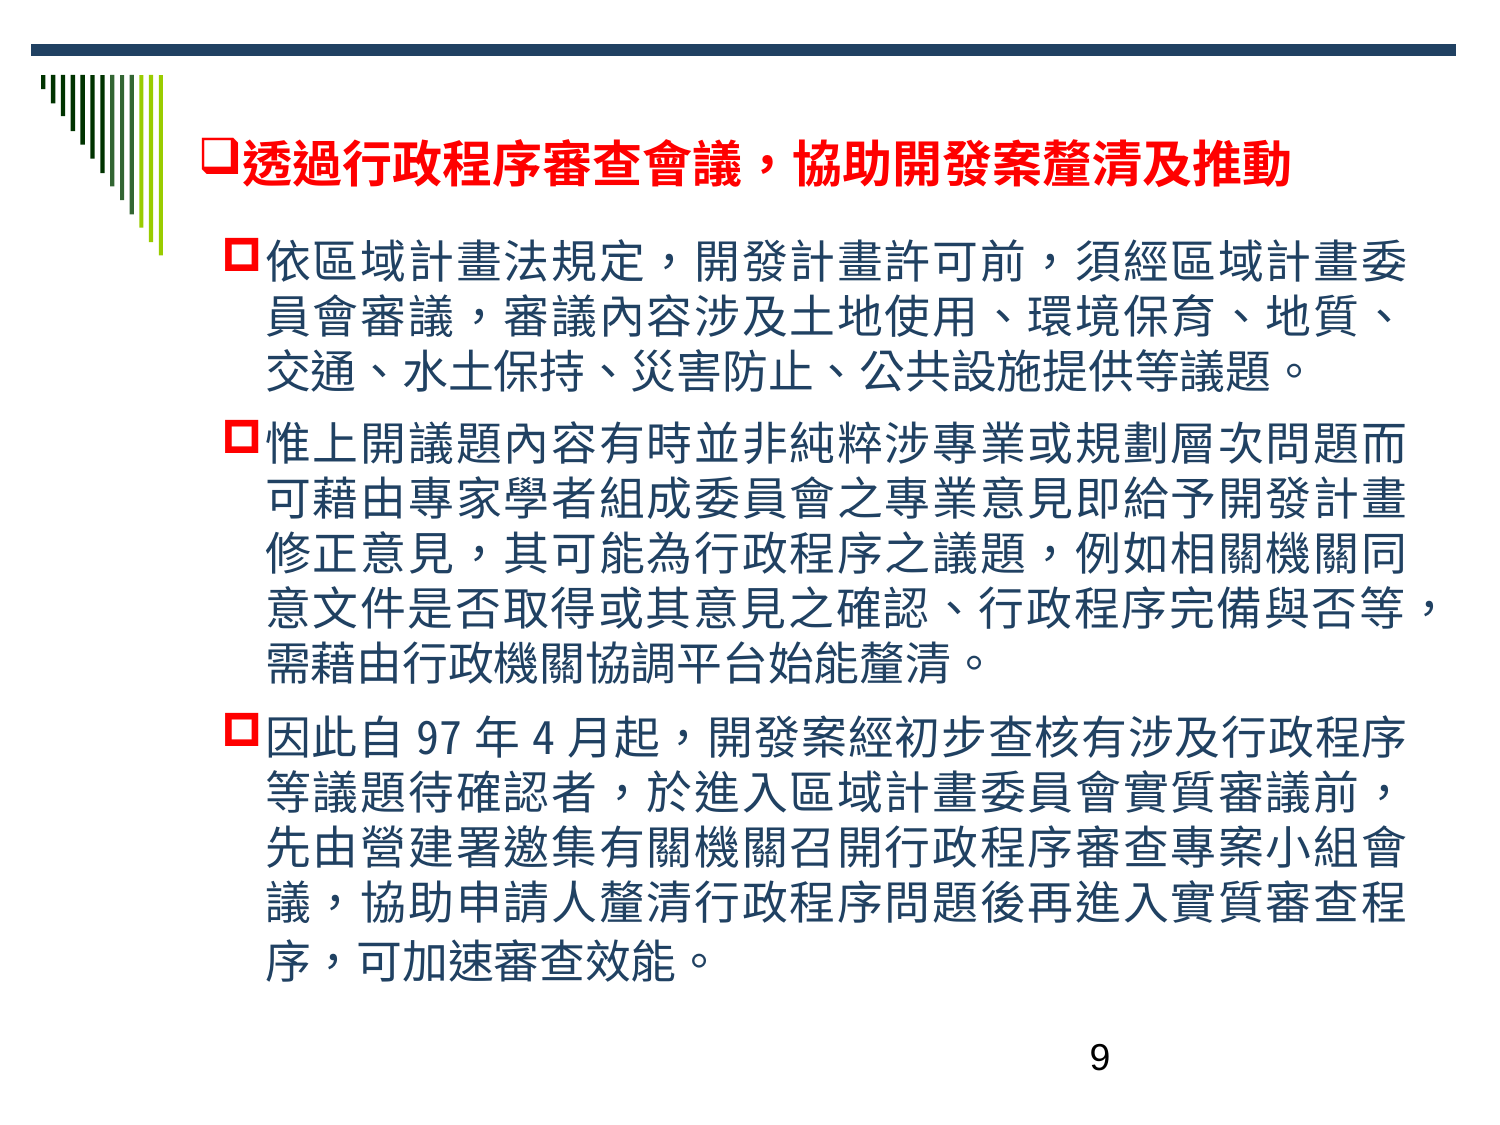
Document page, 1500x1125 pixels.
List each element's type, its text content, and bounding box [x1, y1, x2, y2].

text_box 依區域計畫法規定，開發計畫許可前，須經區域計畫委員會審議，審議內容涉及土地使用、環境保育、地質、交通、水土保持、災害防止、公共設施提供等議題。 惟上開議題內容有時並非純粹涉專業或規劃層次問題而可藉由專家學者組成委員會之專業意見即給予開發計畫修正意見，其可能為行政程序之議題，例如相關機關同意文件是否取得或其意見之確認、行政程序完備與否等，需藉由行政機關協調平台始能釐清。 因此自97年4月起，開發案經初步查核有涉及行政程序等議題待確認者，於進入區域計畫委員會實質審議前，先由營建署邀集有關機關召開行政程序審查專案小組會議，協助申請人釐清行政程序問題後再進入實質審查程序，可加速審查效能。 [206, 225, 1424, 997]
text_box 透過行政程序審查會議，協助開發案釐清及推動 [183, 125, 1436, 201]
